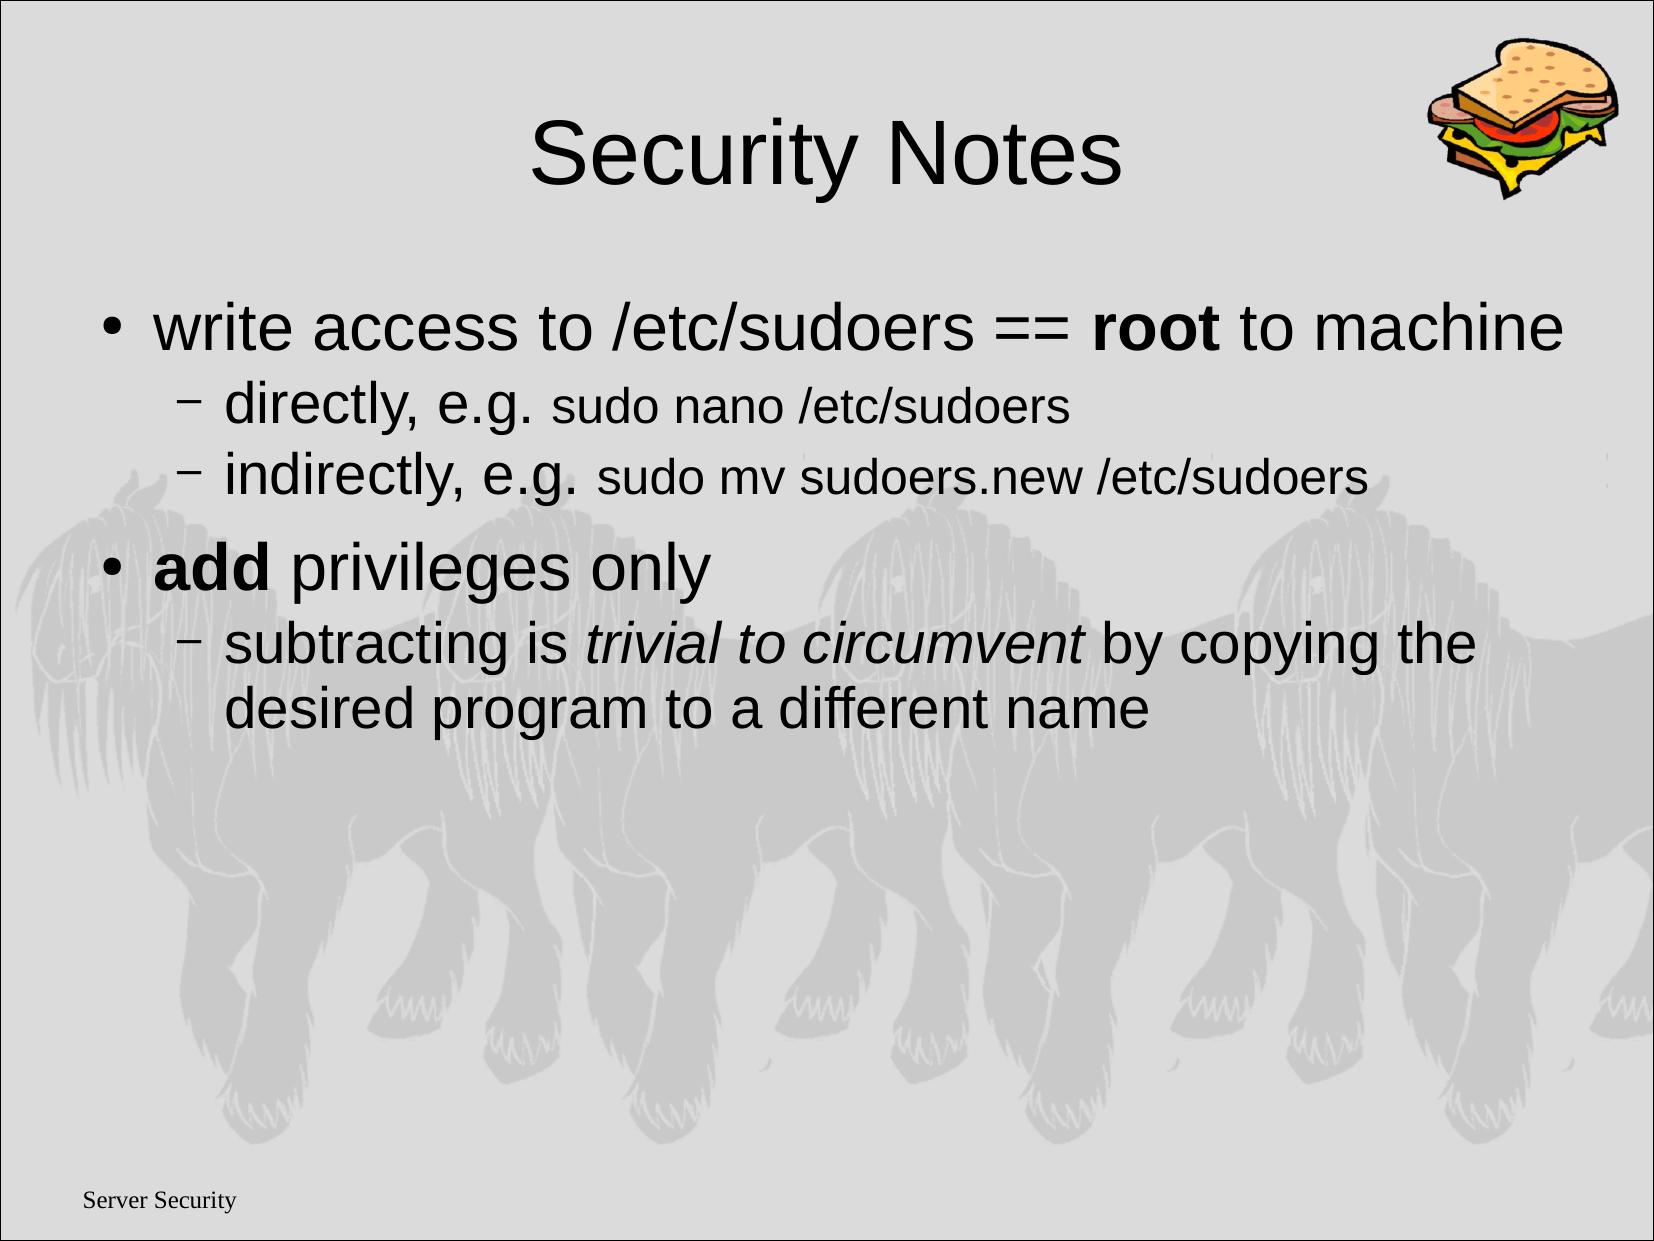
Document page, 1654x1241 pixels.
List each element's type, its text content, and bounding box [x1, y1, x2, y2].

list write access to /etc/sudoers == root to machine directly, e.g. sudo nano /etc/sudoers indirectly, e.g. sudo mv sudoers.new /etc/sudoers add privileges only subtracting is trivial to circumvent by copying the desired program to a different name [82, 290, 1571, 1109]
picture [1425, 37, 1621, 201]
title Security Notes [82, 49, 1571, 257]
